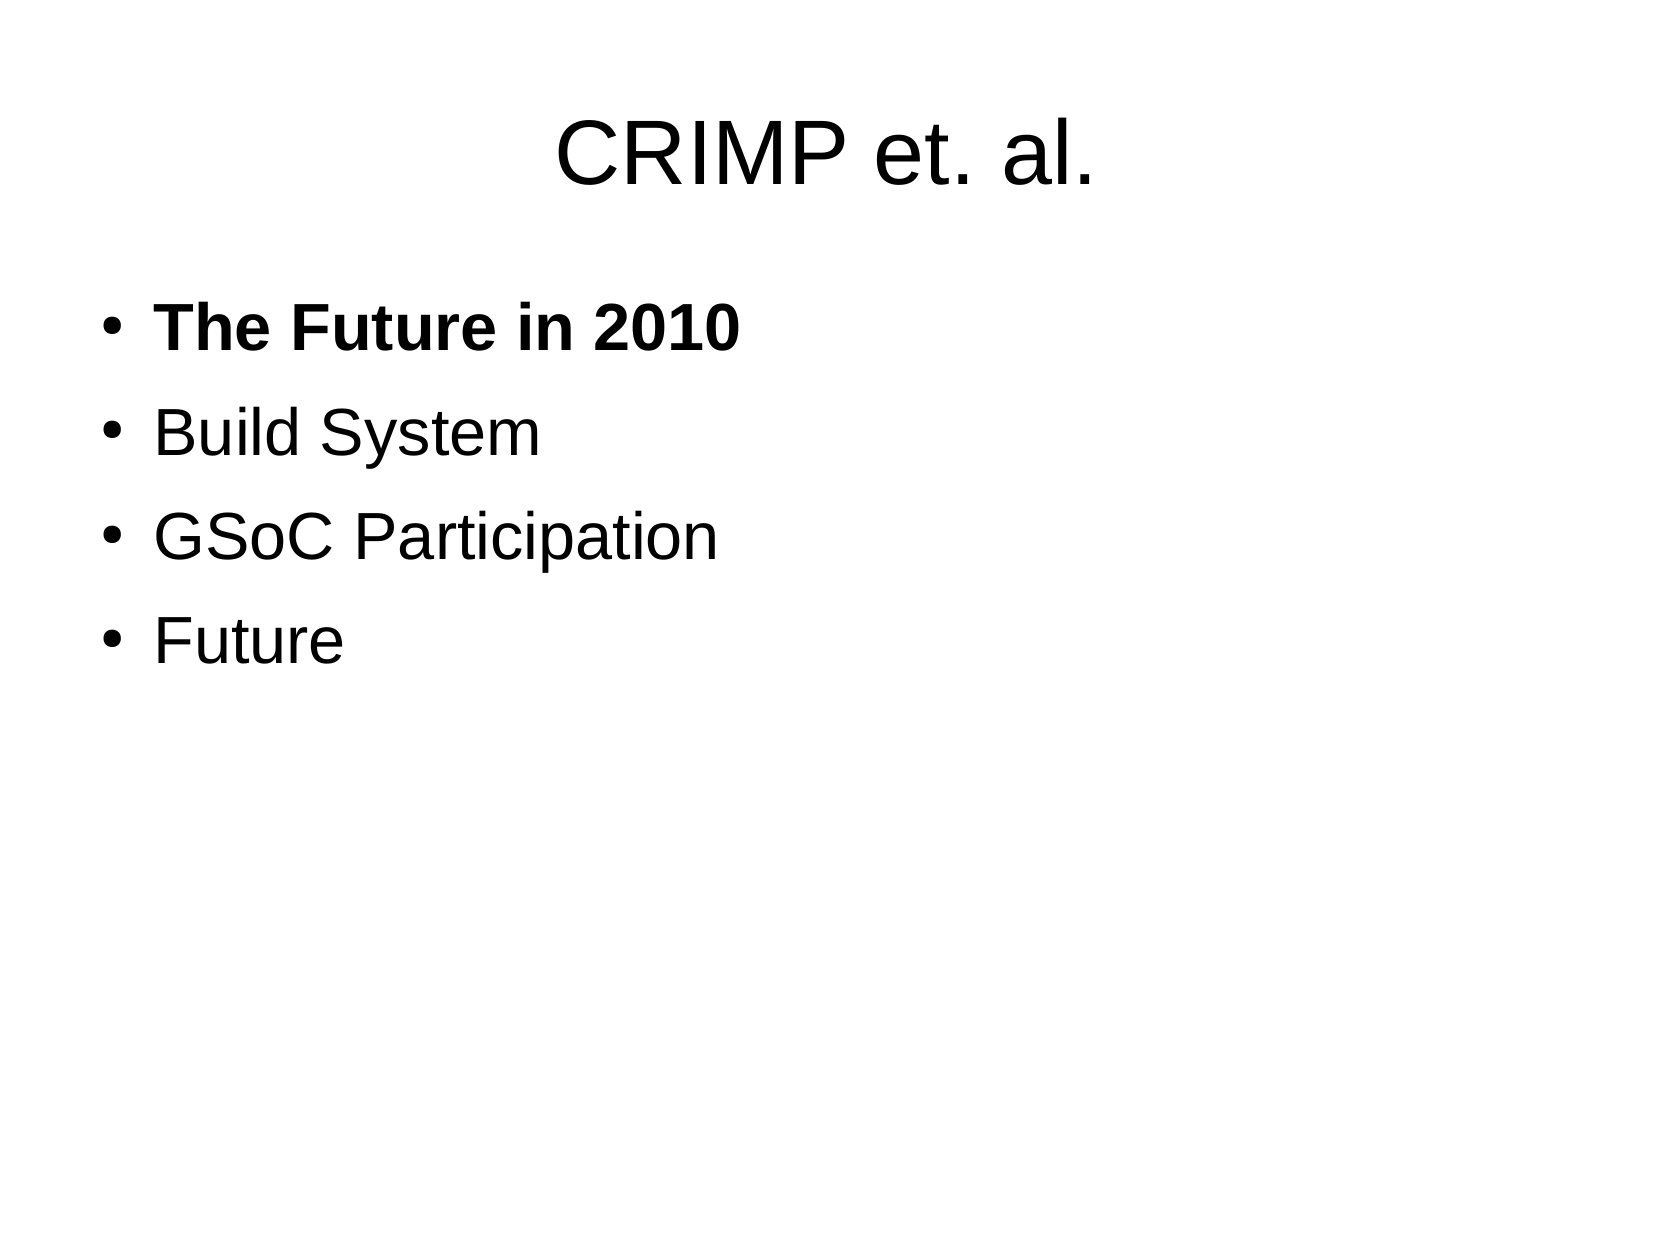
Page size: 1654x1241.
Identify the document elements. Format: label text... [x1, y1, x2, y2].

title CRIMP et. al. [82, 56, 1571, 250]
list The Future in 2010 Build System GSoC Participation Future [82, 290, 1571, 1094]
